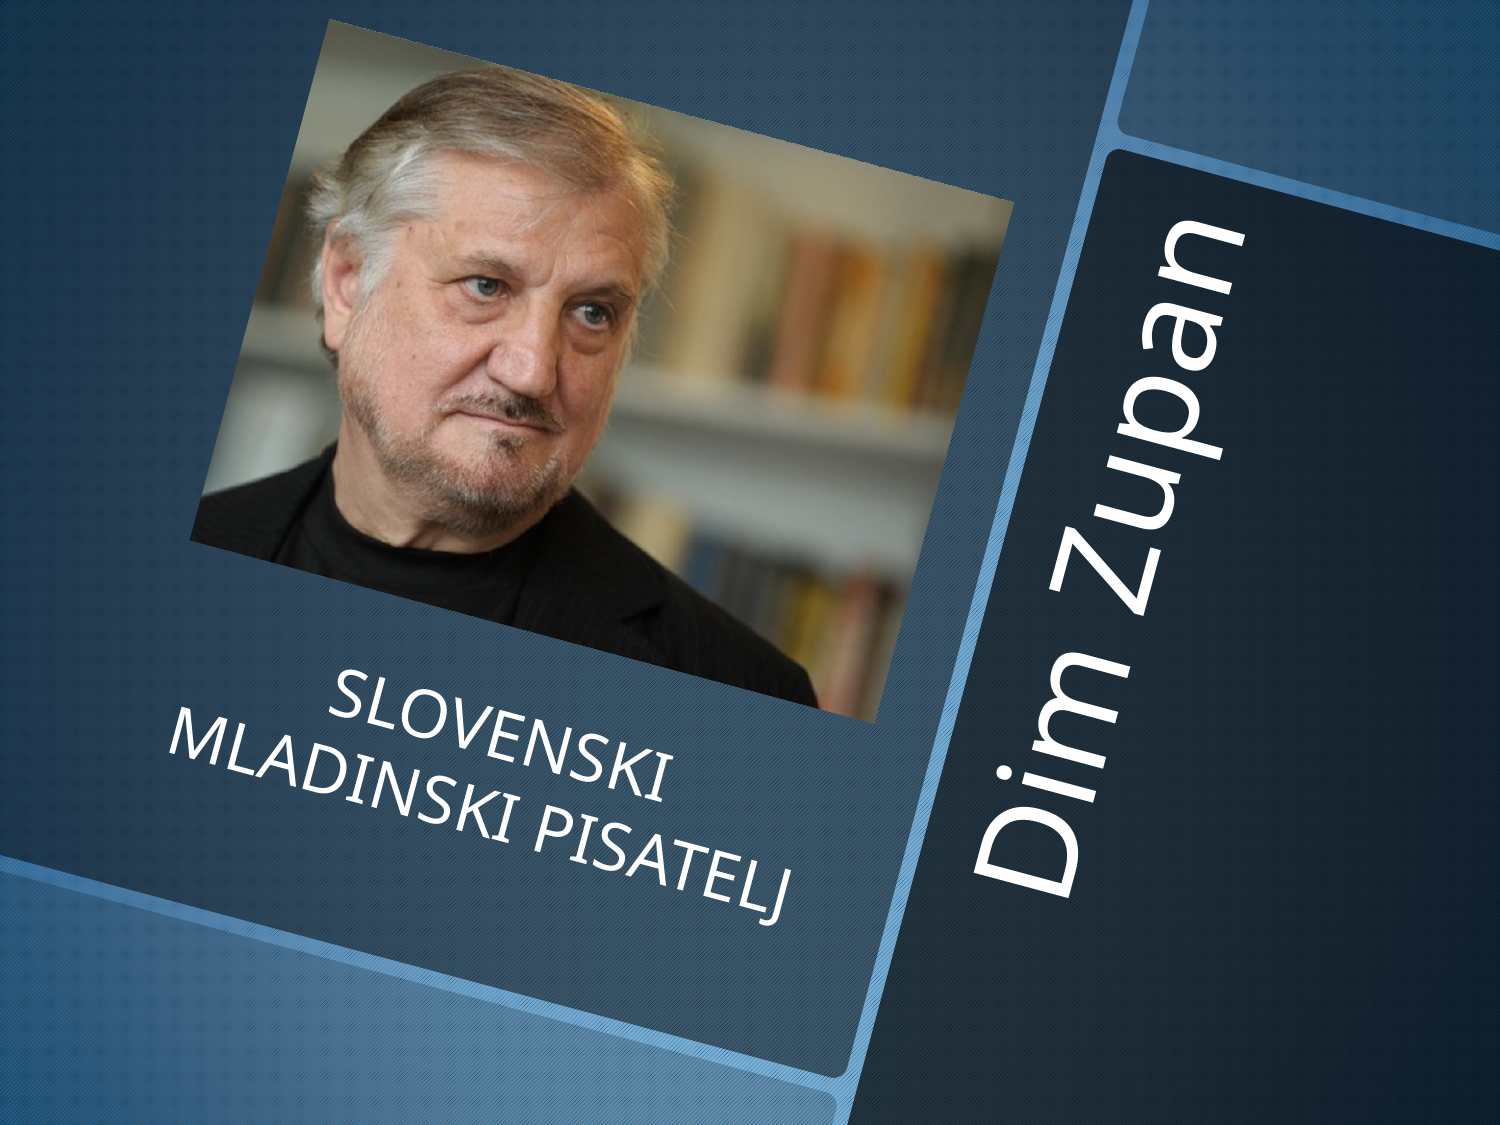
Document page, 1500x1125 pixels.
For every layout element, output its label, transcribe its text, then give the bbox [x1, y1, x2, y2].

list SLOVENSKI MLADINSKI PISATELJ [121, 594, 856, 969]
picture [189, 18, 1015, 724]
title Dim Zupan [898, 172, 1430, 1056]
